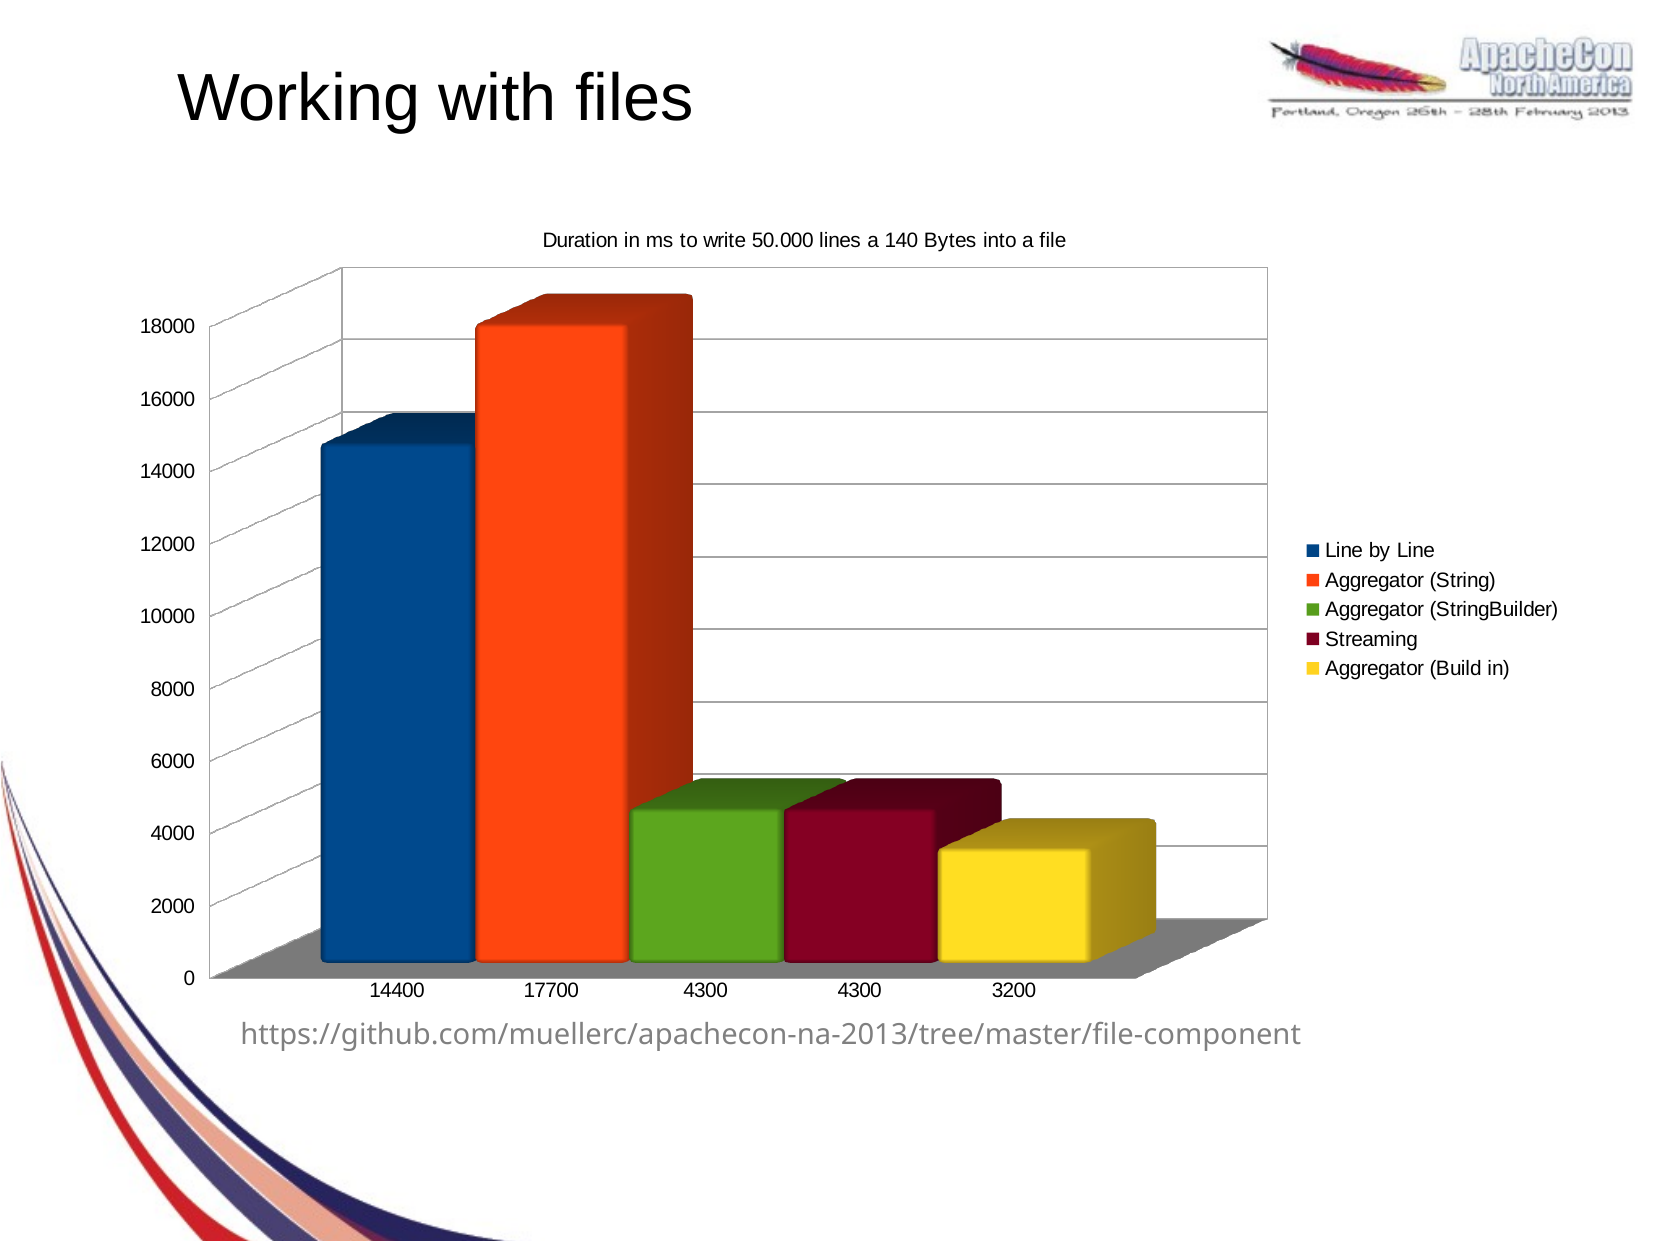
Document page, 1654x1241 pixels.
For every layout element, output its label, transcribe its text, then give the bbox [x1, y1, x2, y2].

picture [0, 0, 1654, 1241]
title Working with files [177, 41, 1536, 154]
chart [107, 213, 1578, 1007]
text_box https://github.com/muellerc/apachecon-na-2013/tree/master/file-component [225, 1006, 1637, 1064]
